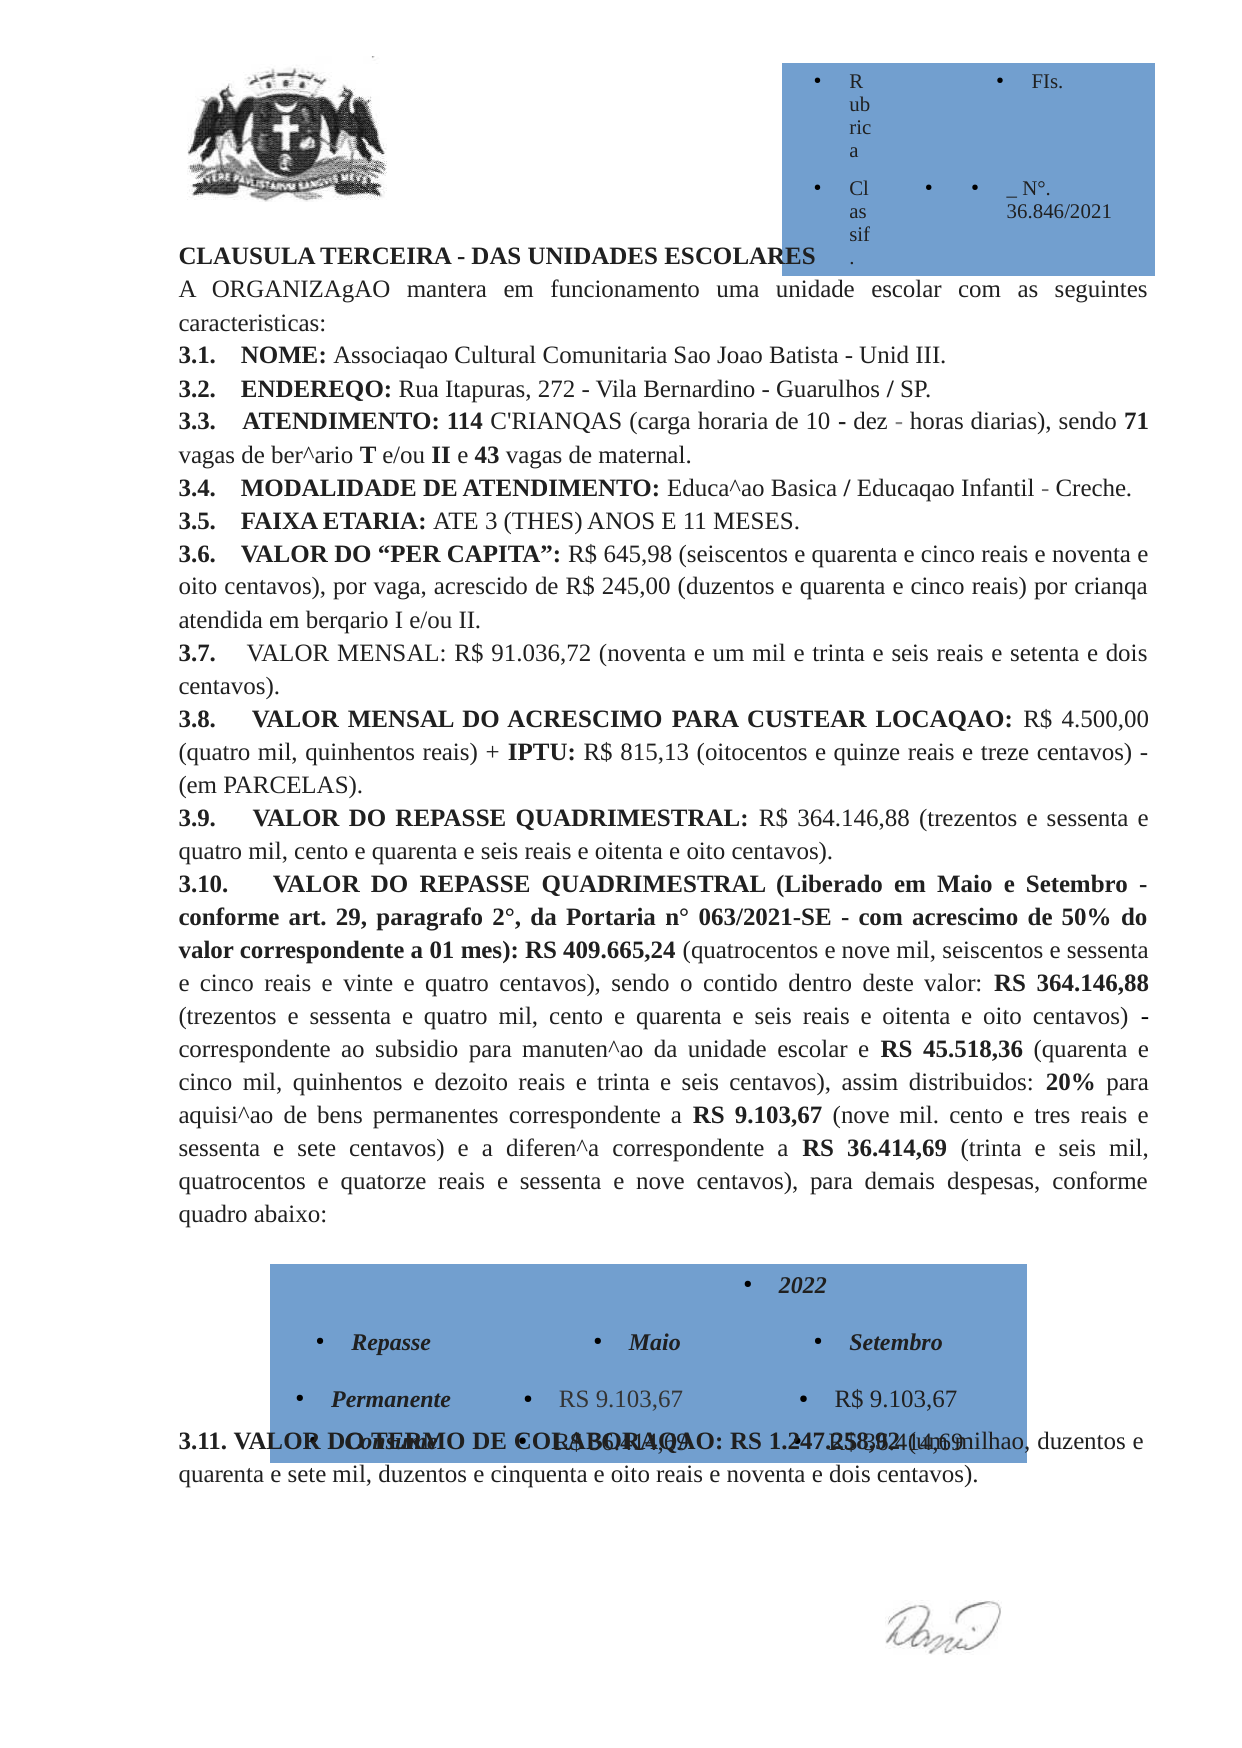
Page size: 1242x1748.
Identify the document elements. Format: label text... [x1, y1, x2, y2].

picture [885, 1600, 1002, 1655]
table_cell RS 9.103,67 [478, 1378, 730, 1421]
table_cell Repasse [270, 1321, 478, 1378]
table_cell PA [887, 170, 956, 237]
table_cell Maio [521, 1321, 730, 1378]
table_cell Classif. [782, 170, 887, 237]
table_header [270, 1264, 478, 1321]
table_header FIs. [956, 63, 1155, 170]
table_header [478, 1264, 521, 1321]
text_box 3.11. VALOR DO TERMO DE COLABORAQAO: RS 1.247.258,92 (um milhao, duzentos e quarenta e sete mil, duzentos e cinquenta e oito reais e noventa e dois centavos). [178, 1422, 1146, 1488]
table_header 2022 [521, 1264, 1027, 1321]
table_cell _ N°. 36.846/2021 [956, 170, 1155, 276]
table_cell Setembro [730, 1321, 1027, 1378]
table_cell [478, 1321, 521, 1378]
table_cell Permanente [270, 1378, 478, 1421]
table_header Rubrica [782, 63, 887, 170]
text_box CLAUSULA TERCEIRA - DAS UNIDADES ESCOLARES A ORGANIZAgAO mantera em funcionamento uma unidade escolar com as seguintes caracteristicas: 3.1. NOME: Associaqao Cultural Comunitaria Sao Joao Batista - Unid III. 3.2. ENDEREQO: Rua Itapuras, 272 - Vila Bernardino - Guarulhos / SP. 3.3. ATENDIMENTO: 114 C'RIANQAS (carga horaria de 10 - dez - horas diarias), sendo 71 vagas de ber^ario T e/ou II e 43 vagas de maternal. 3.4. MODALIDADE DE ATENDIMENTO: Educa^ao Basica / Educaqao Infantil - Creche. 3.5. FAIXA ETARIA: ATE 3 (THES) ANOS E 11 MESES. 3.6. VALOR DO “PER CAPITA”: R$ 645,98 (seiscentos e quarenta e cinco reais e noventa e oito centavos), por vaga, acrescido de R$ 245,00 (duzentos e quarenta e cinco reais) por crianqa atendida em berqario I e/ou II. 3.7. VALOR MENSAL: R$ 91.036,72 (noventa e um mil e trinta e seis reais e setenta e dois centavos). 3.8. VALOR MENSAL DO ACRESCIMO PARA CUSTEAR LOCAQAO: R$ 4.500,00 (quatro mil, quinhentos reais) + IPTU: R$ 815,13 (oitocentos e quinze reais e treze centavos) -(em PARCELAS). 3.9. VALOR DO REPASSE QUADRIMESTRAL: R$ 364.146,88 (trezentos e sessenta e quatro mil, cento e quarenta e seis reais e oitenta e oito centavos). 3.10. VALOR DO REPASSE QUADRIMESTRAL (Liberado em Maio e Setembro -conforme art. 29, paragrafo 2°, da Portaria n° 063/2021-SE - com acrescimo de 50% do valor correspondente a 01 mes): RS 409.665,24 (quatrocentos e nove mil, seiscentos e sessenta e cinco reais e vinte e quatro centavos), sendo o contido dentro deste valor: RS 364.146,88 (trezentos e sessenta e quatro mil, cento e quarenta e seis reais e oitenta e oito centavos) - correspondente ao subsidio para manuten^ao da unidade escolar e RS 45.518,36 (quarenta e cinco mil, quinhentos e dezoito reais e trinta e seis centavos), assim distribuidos: 20% para aquisi^ao de bens permanentes correspondente a RS 9.103,67 (nove mil. cento e tres reais e sessenta e sete centavos) e a diferen^a correspondente a RS 36.414,69 (trinta e seis mil, quatrocentos e quatorze reais e sessenta e nove centavos), para demais despesas, conforme quadro abaixo: [179, 237, 1149, 1230]
table_header [887, 63, 956, 170]
table_cell R$ 9.103,67 [730, 1378, 1027, 1421]
picture [187, 56, 387, 203]
